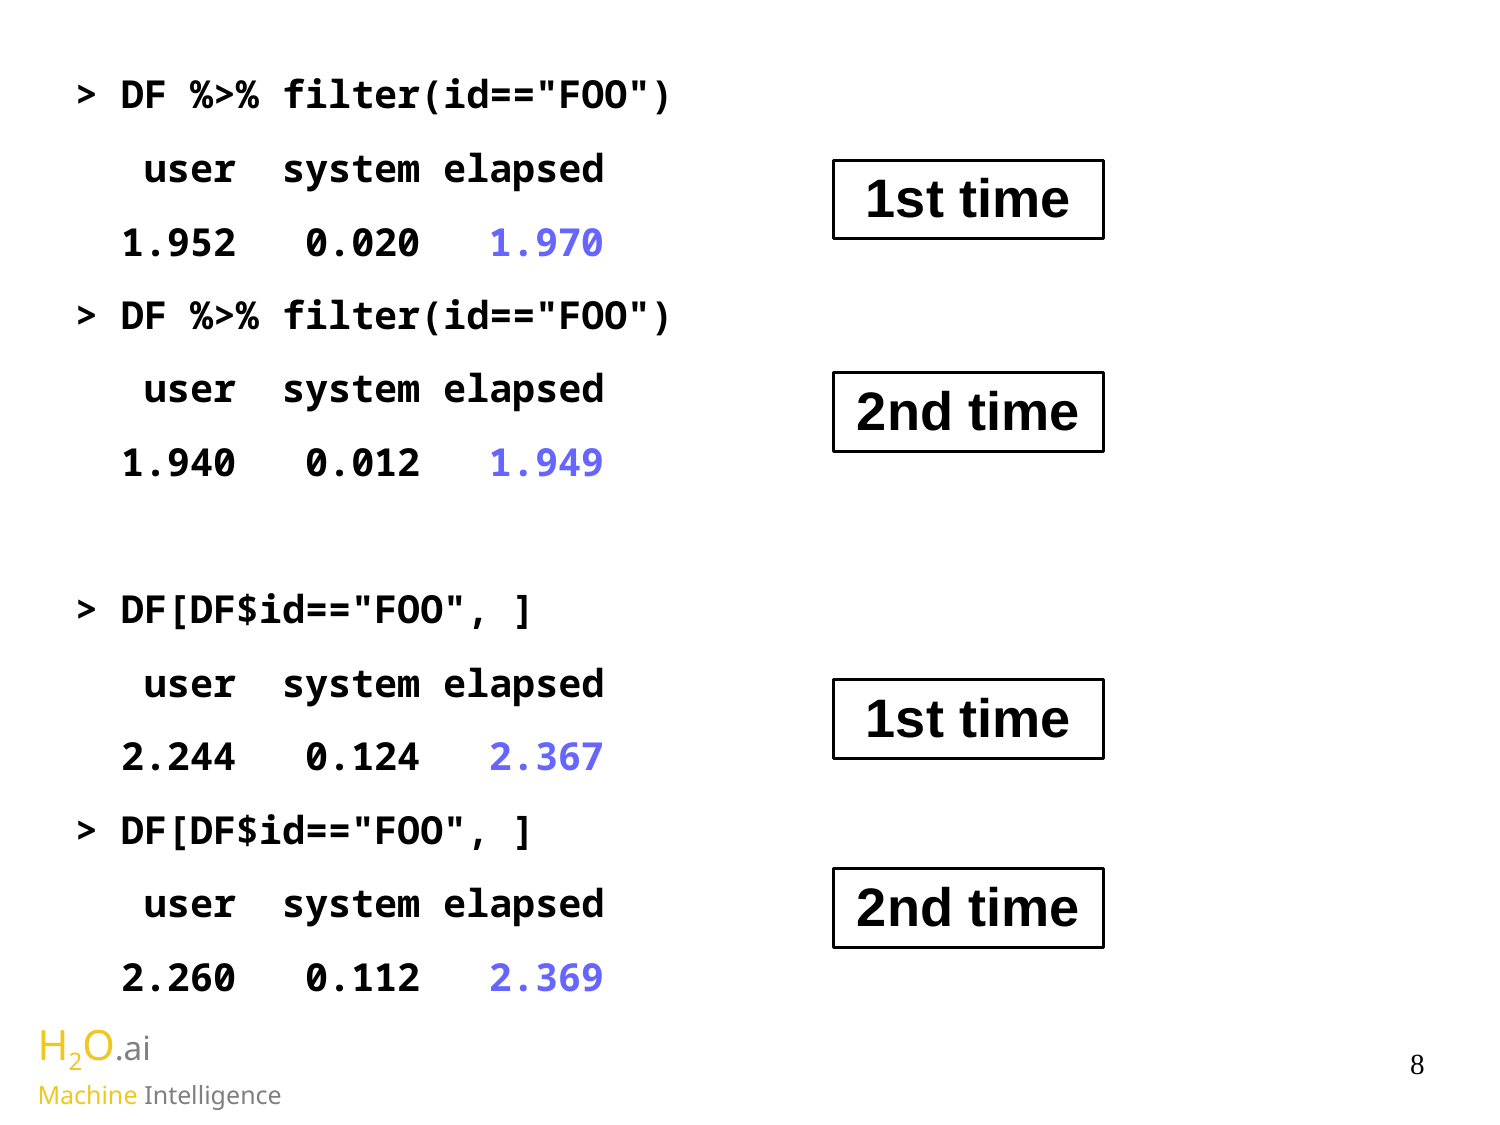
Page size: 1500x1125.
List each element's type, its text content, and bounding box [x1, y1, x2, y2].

text_box 1st time [833, 679, 1104, 759]
text_box 1st time [833, 160, 1104, 239]
list > DF %>% filter(id=="FOO") user system elapsed 1.952 0.020 1.970 > DF %>% filter(id=="FOO") user system elapsed 1.940 0.012 1.949 > DF[DF$id=="FOO", ] user system elapsed 2.244 0.124 2.367 > DF[DF$id=="FOO", ] user system elapsed 2.260 0.112 2.369 [75, 67, 1425, 1006]
text_box 2nd time [833, 868, 1104, 948]
text_box 2nd time [833, 372, 1104, 452]
